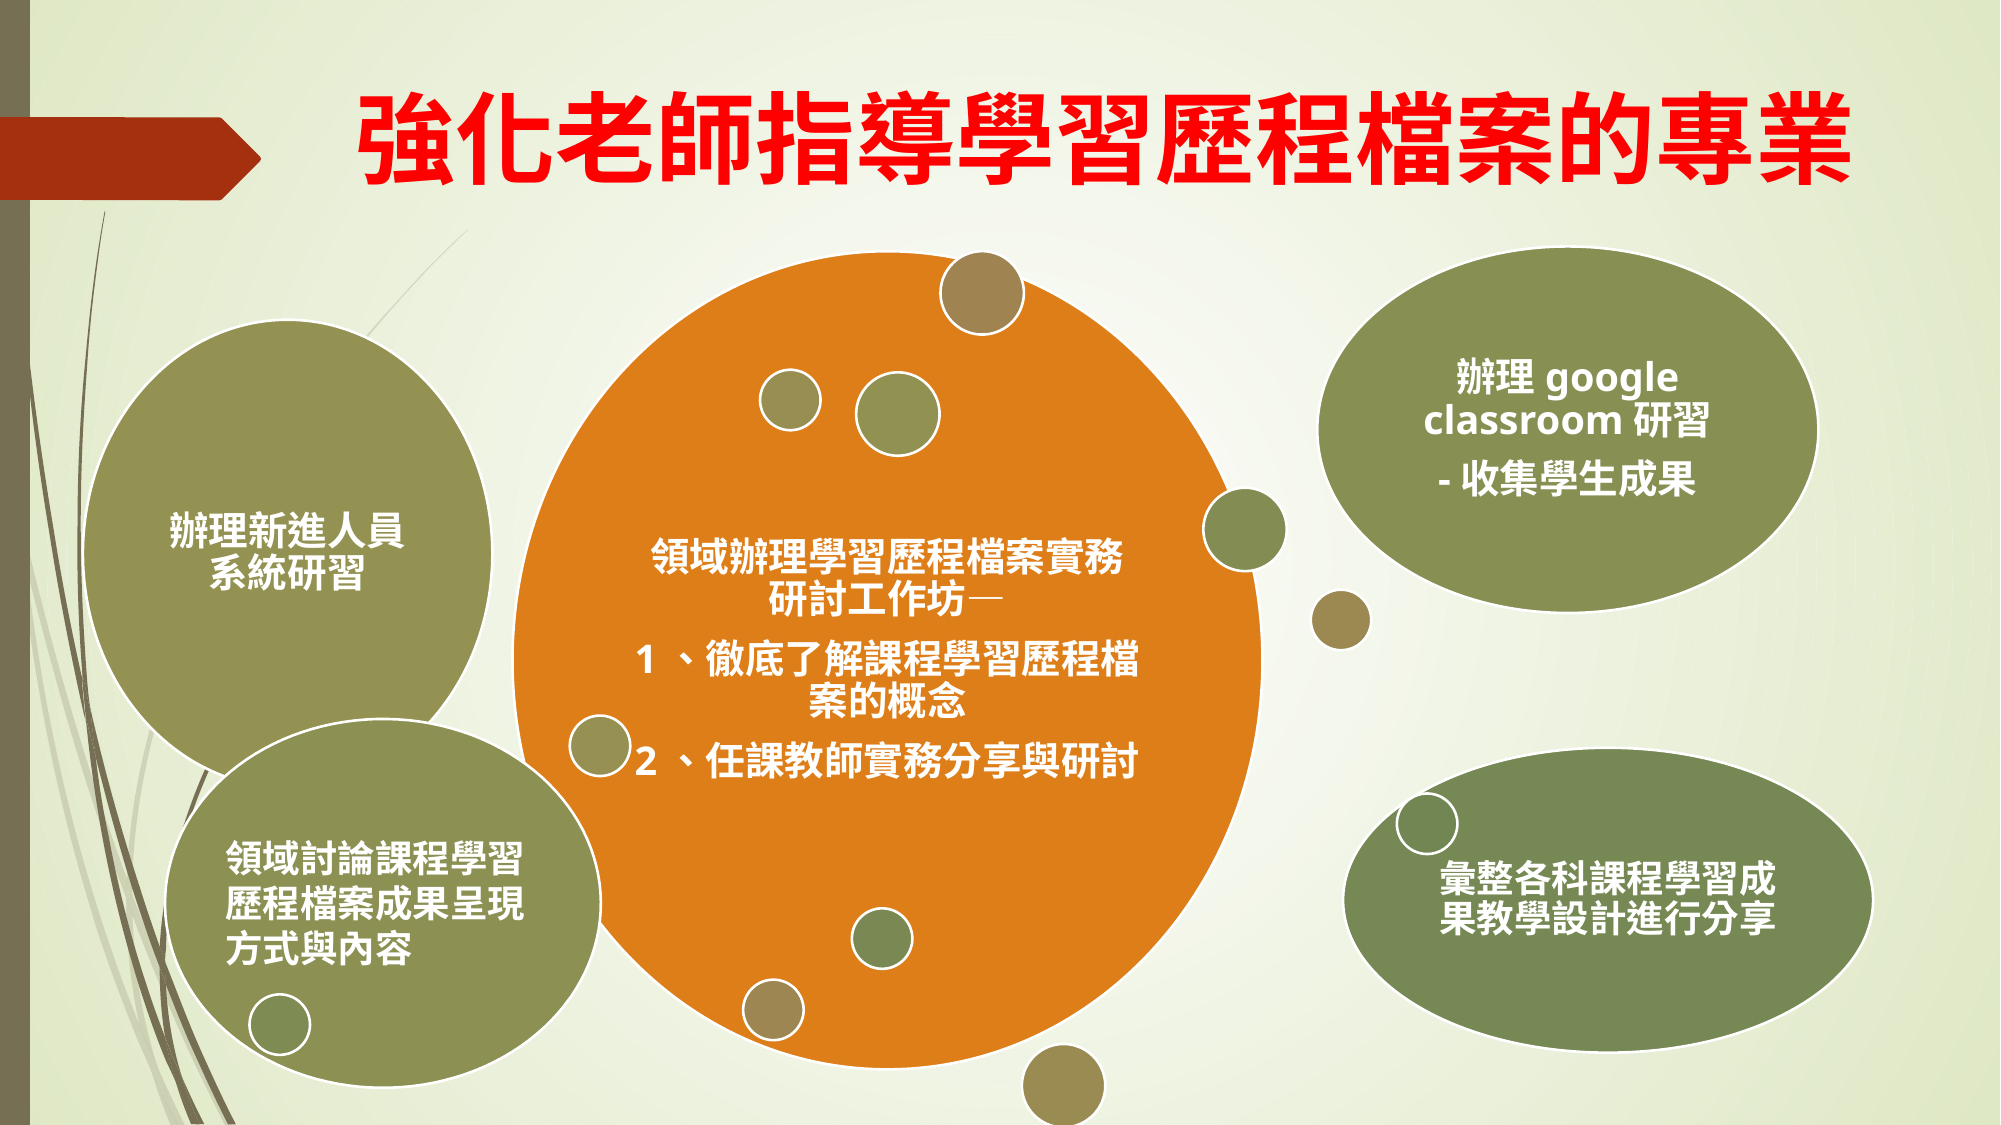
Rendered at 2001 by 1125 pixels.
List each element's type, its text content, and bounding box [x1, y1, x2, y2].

text_box 辦理google classroom研習 -收集學生成果 [1317, 246, 1819, 613]
text_box [1203, 487, 1287, 572]
text_box [1396, 793, 1458, 854]
title 強化老師指導學習歷程檔案的專業 [340, 68, 1888, 216]
text_box [1021, 1043, 1106, 1125]
text_box [569, 715, 631, 777]
text_box 辦理新進人員系統研習 [82, 319, 493, 777]
text_box [851, 908, 913, 969]
text_box 領域辦理學習歷程檔案實務研討工作坊— 1、徹底了解課程學習歷程檔案的概念 2、任課教師實務分享與研討 [512, 251, 1263, 1070]
text_box 領域討論課程學習歷程檔案成果呈現方式與內容 [210, 827, 556, 980]
text_box [1310, 589, 1372, 651]
text_box [856, 372, 940, 456]
text_box [743, 979, 804, 1041]
text_box 彙整各科課程學習成果教學設計進行分享 [1343, 747, 1874, 1053]
text_box [940, 251, 1024, 335]
text_box [760, 369, 821, 431]
text_box [165, 718, 601, 1088]
